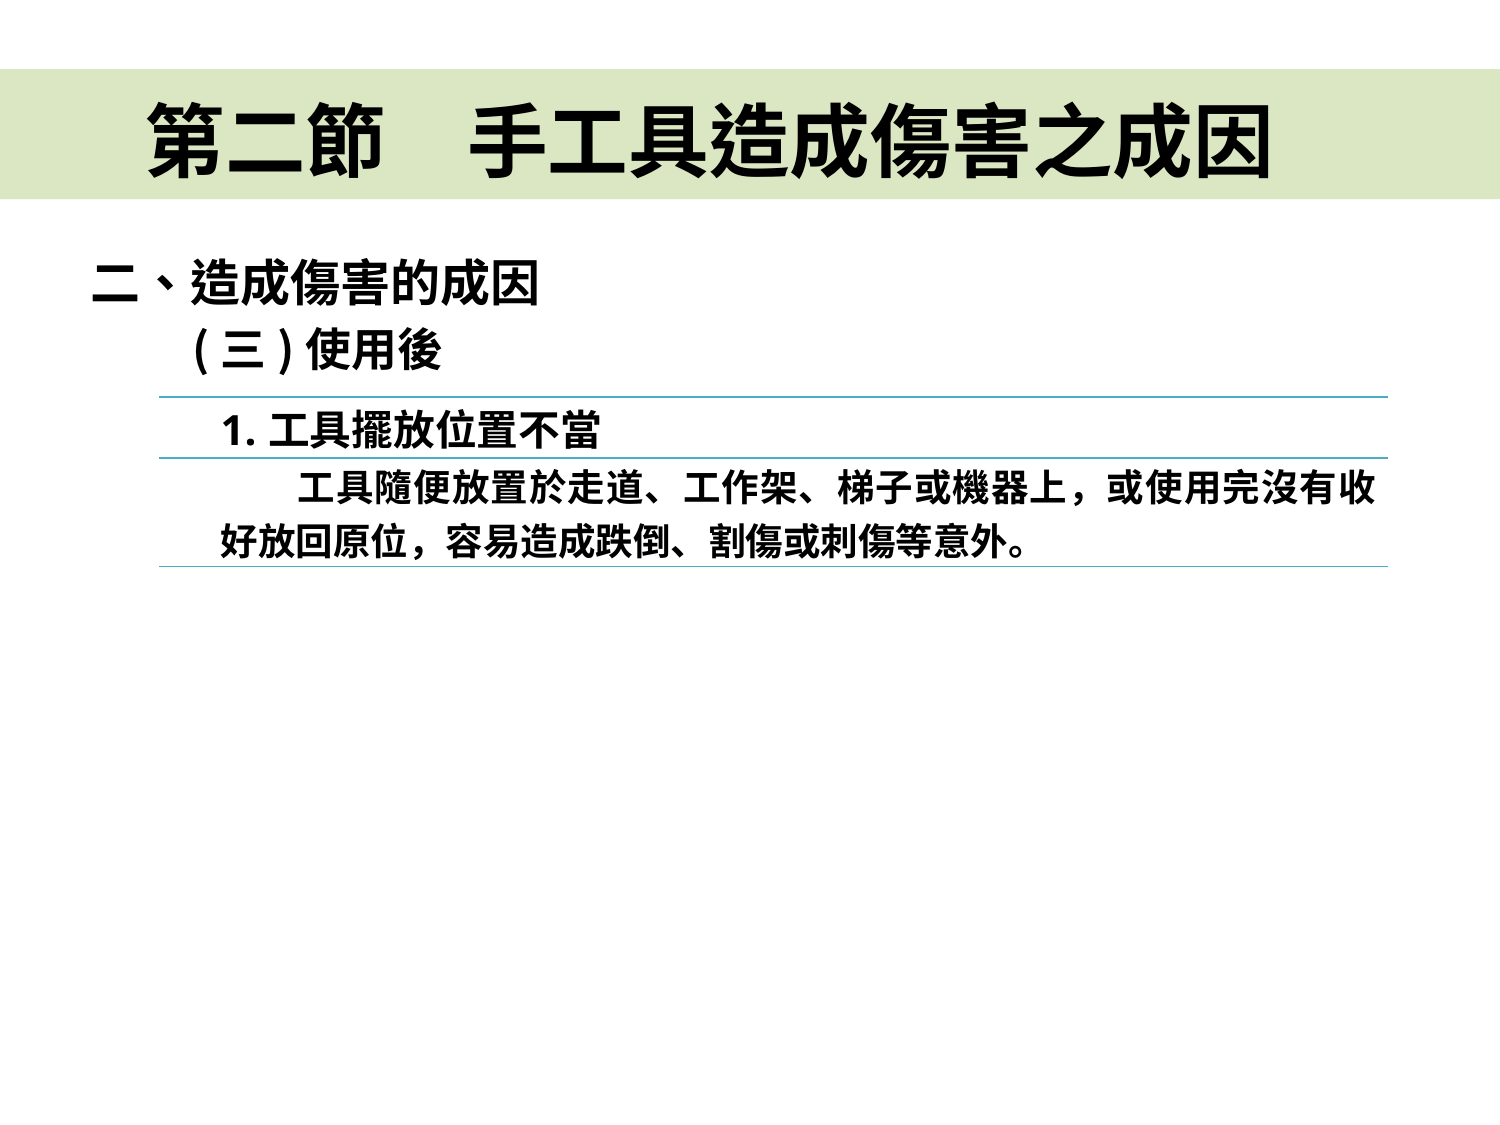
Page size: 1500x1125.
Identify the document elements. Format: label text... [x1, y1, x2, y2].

text_box [0, 69, 75, 200]
table_header 1.工具擺放位置不當 [159, 398, 1388, 457]
text_box [1425, 69, 1500, 200]
title 第二節 手工具造成傷害之成因 [75, 45, 1425, 233]
table_cell 工具隨便放置於走道、工作架、梯子或機器上，或使用完沒有收好放回原位，容易造成跌倒、割傷或刺傷等意外。 [159, 459, 1388, 566]
list 二、造成傷害的成因 (三)使用後 [75, 243, 1425, 1103]
